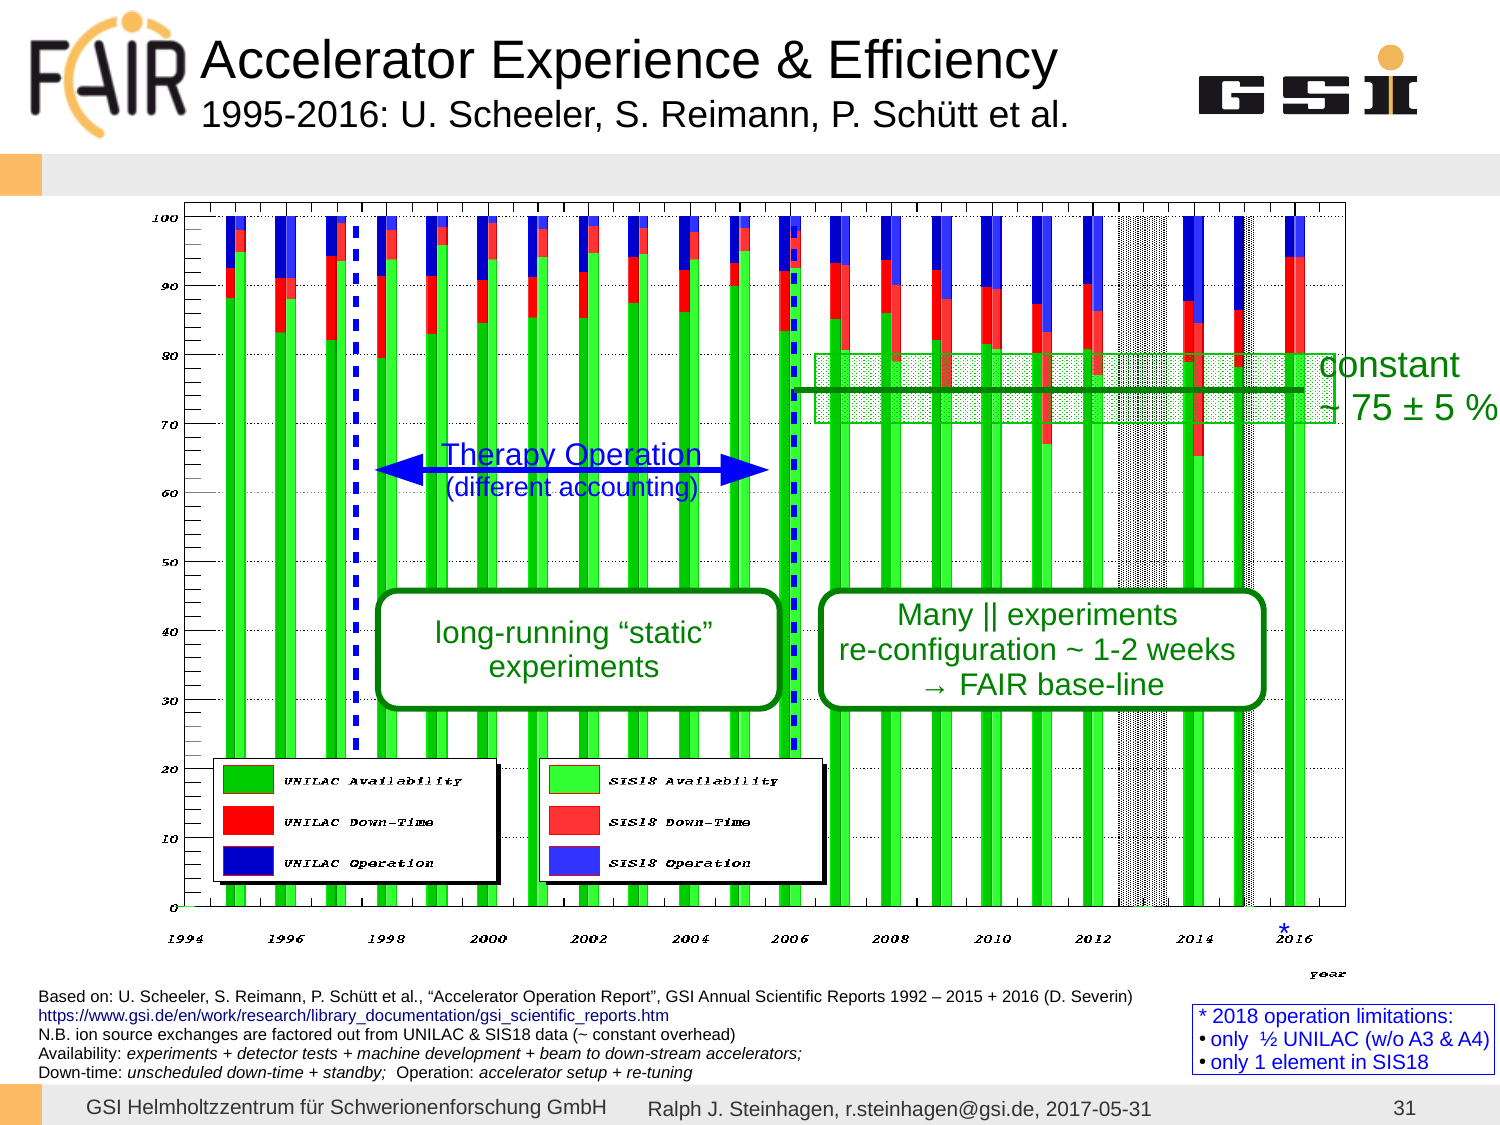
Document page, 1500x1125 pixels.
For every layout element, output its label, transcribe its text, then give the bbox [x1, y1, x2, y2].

text_box * 2018 operation limitations: only ½ UNILAC (w/o A3 & A4) only 1 element in SIS18 [1192, 1004, 1495, 1075]
picture [1197, 42, 1419, 117]
title Accelerator Experience & Efficiency 1995-2016: U. Scheeler, S. Reimann, P. Schütt et al. [200, 23, 1180, 136]
picture [30, 9, 187, 141]
text_box Many || experiments re-configuration ~ 1-2 weeks → FAIR base-line [820, 590, 1264, 709]
text_box Based on: U. Scheeler, S. Reimann, P. Schütt et al., “Accelerator Operation Report”, GSI Annual Scientific Reports 1992 – 2015 + 2016 (D. Severin) https://www.gsi.de/en/work/research/library_documentation/gsi_scientific_reports.htm N.B. ion source exchanges are factored out from UNILAC & SIS18 data (~ constant overhead) Availability: experiments + detector tests + machine development + beam to down-stream accelerators; Down-time: unscheduled down-time + standby; Operation: accelerator setup + re-tuning [23, 980, 1241, 1090]
text_box * [1263, 909, 1305, 958]
picture [115, 200, 1352, 1004]
text_box long-running “static” experiments [377, 590, 780, 709]
text_box constant ~ 75 ± 5 % [1303, 336, 1500, 436]
